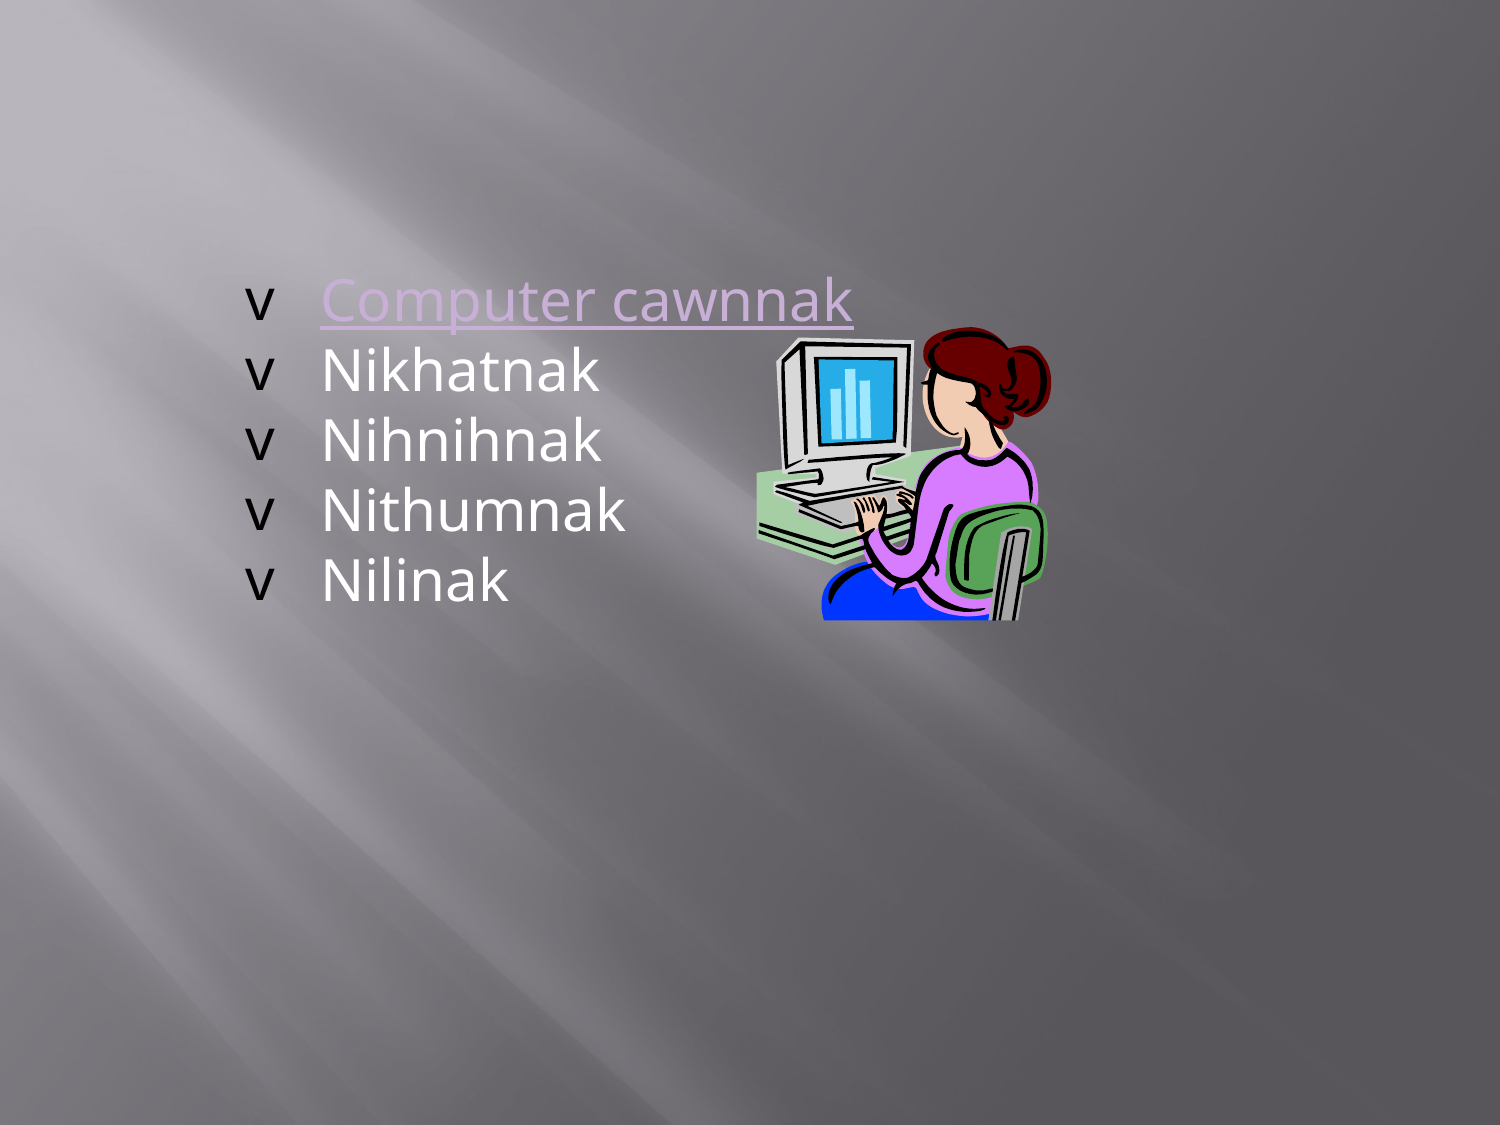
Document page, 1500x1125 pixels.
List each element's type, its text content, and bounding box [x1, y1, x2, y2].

text_box Computer cawnnak Nikhatnak Nihnihnak Nithumnak Nilinak [230, 255, 1377, 695]
picture [756, 326, 1052, 624]
